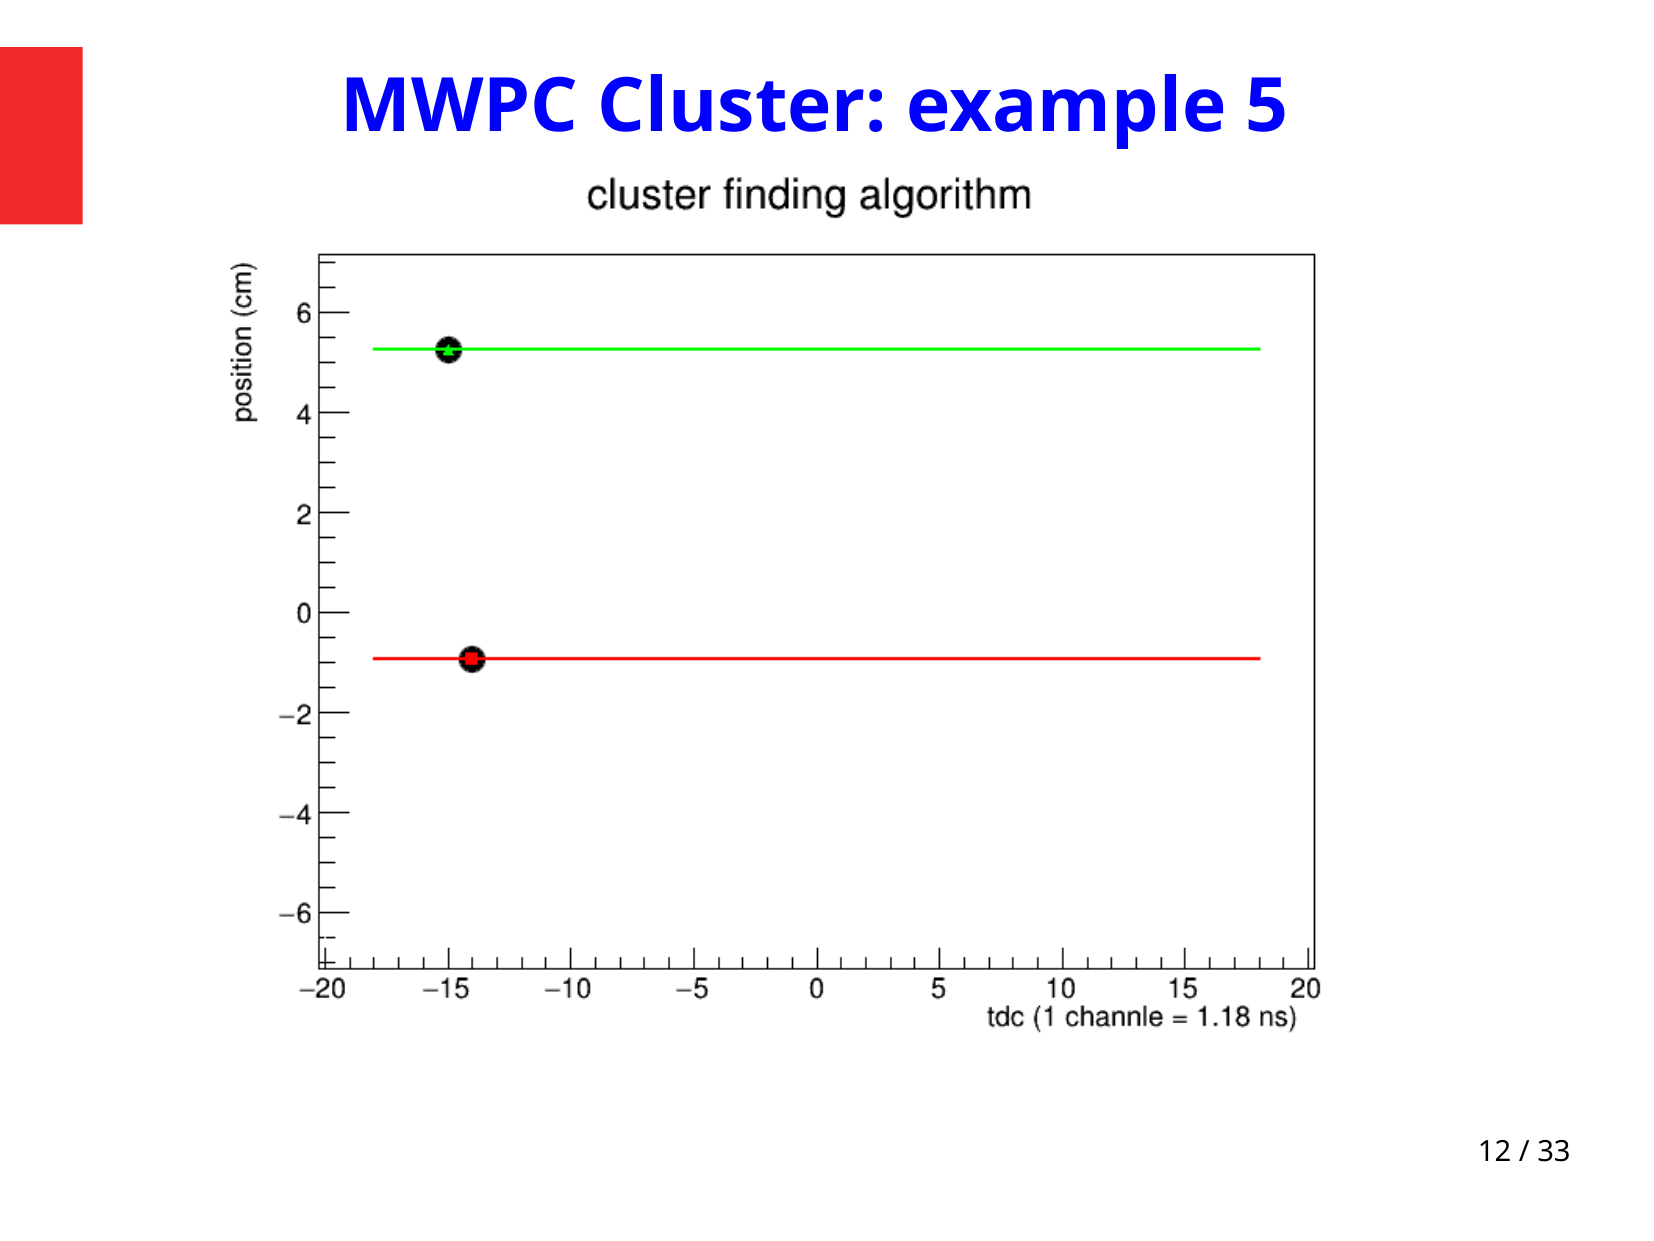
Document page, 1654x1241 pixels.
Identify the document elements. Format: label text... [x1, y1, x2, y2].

picture [195, 165, 1439, 1059]
title MWPC Cluster: example 5 [88, 51, 1542, 154]
